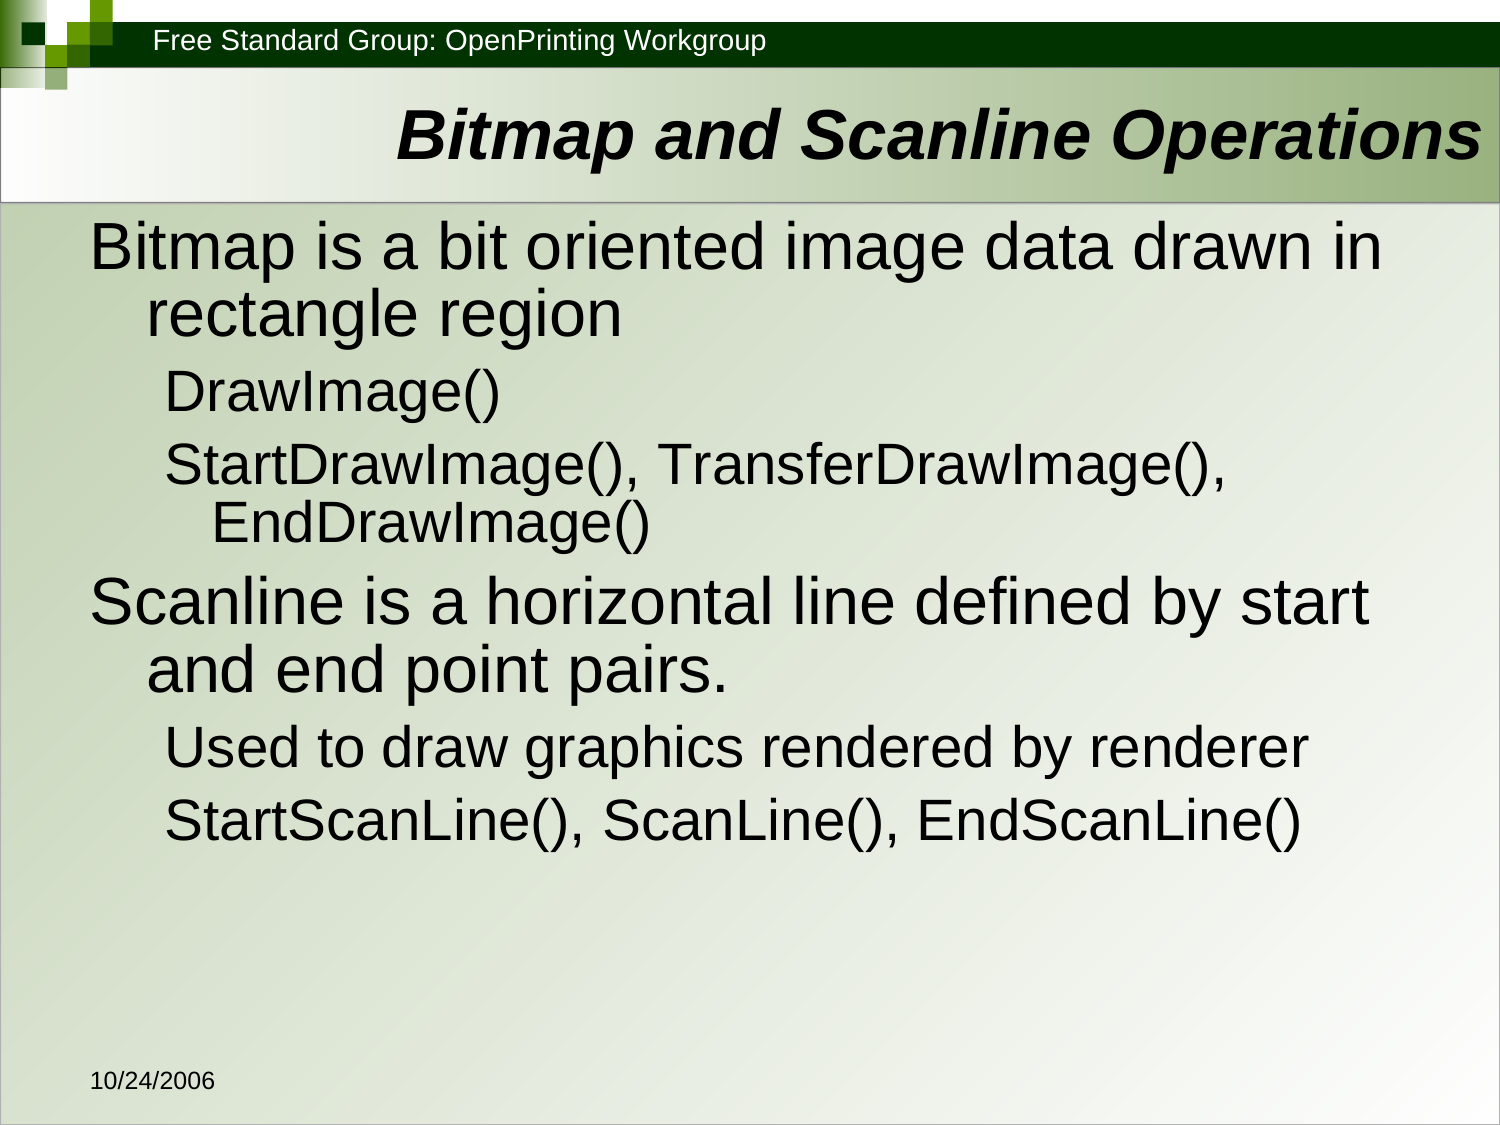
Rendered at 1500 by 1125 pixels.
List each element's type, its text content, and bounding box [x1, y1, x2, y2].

title Bitmap and Scanline Operations [0, 67, 1500, 203]
list Bitmap is a bit oriented image data drawn in rectangle region DrawImage() StartDrawImage(), TransferDrawImage(), EndDrawImage() Scanline is a horizontal line defined by start and end point pairs. Used to draw graphics rendered by renderer StartScanLine(), ScanLine(), EndScanLine() [75, 207, 1426, 1024]
